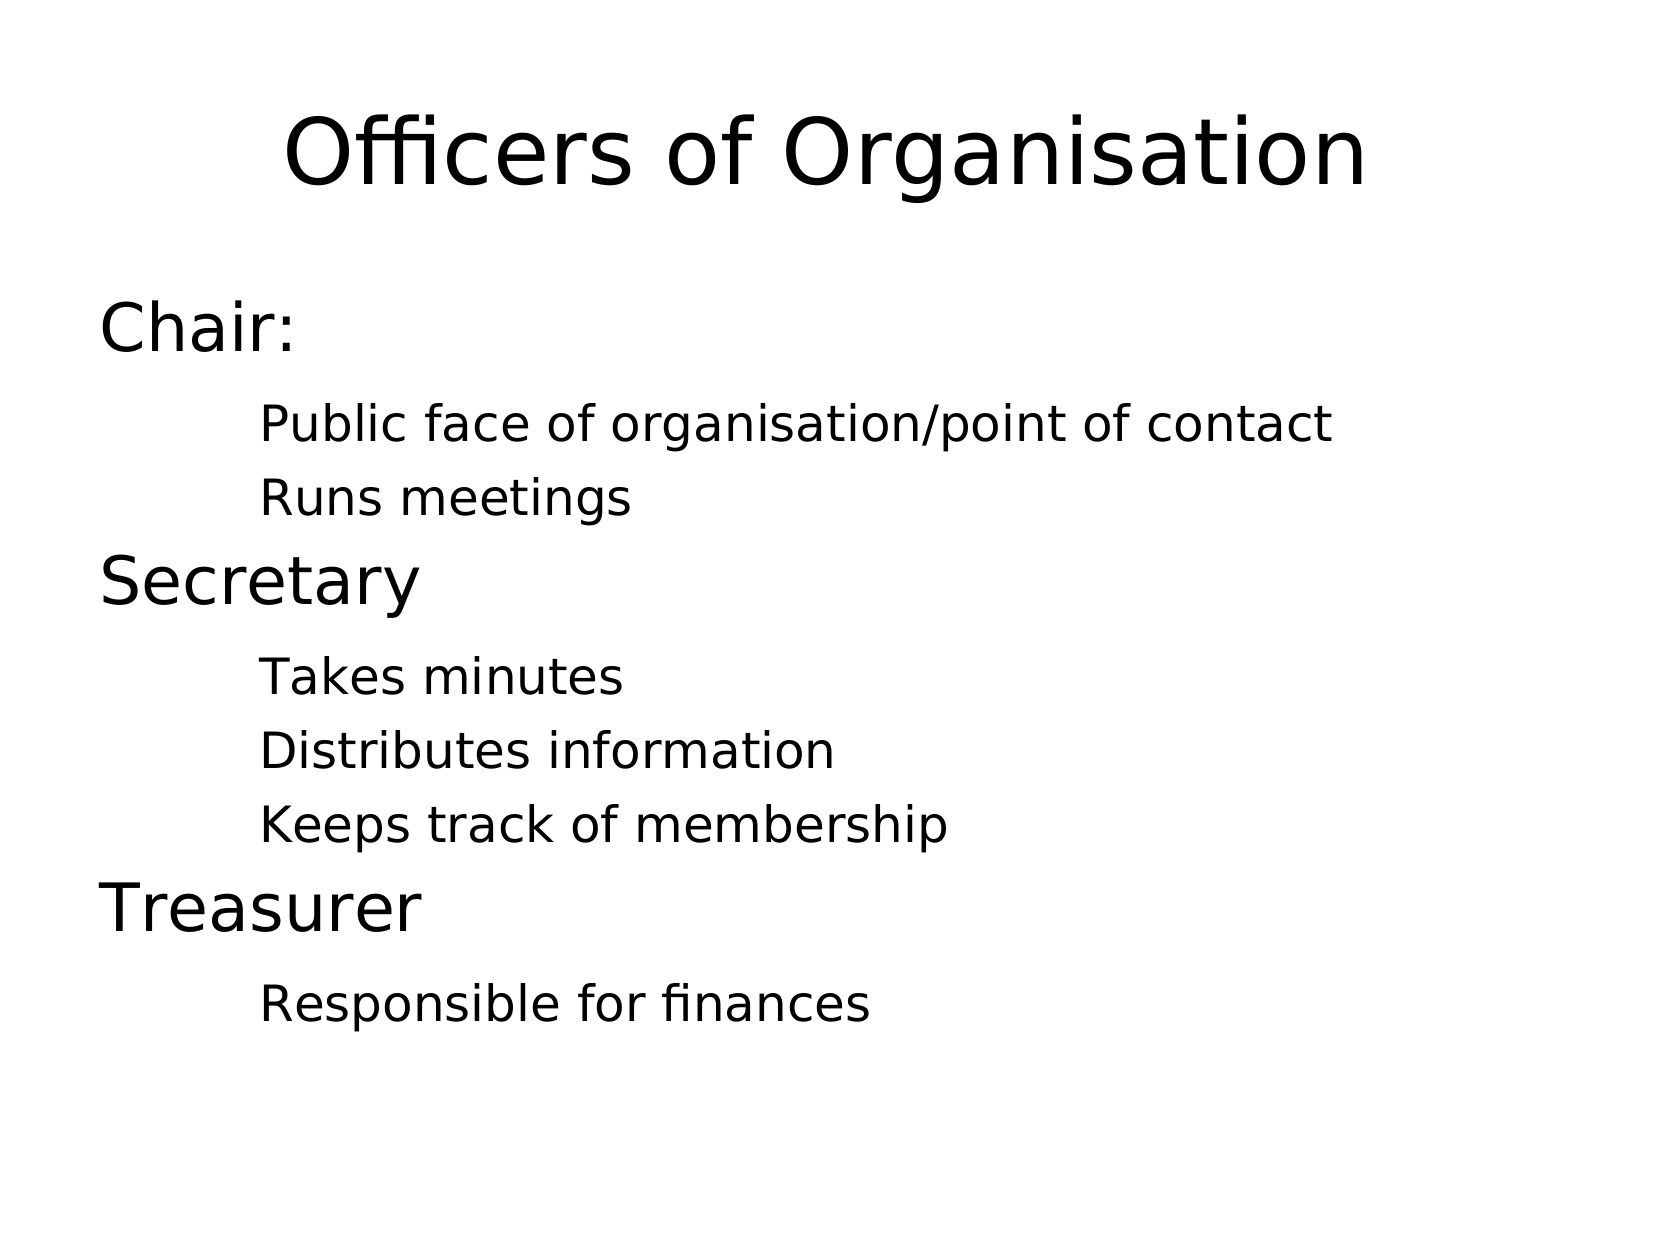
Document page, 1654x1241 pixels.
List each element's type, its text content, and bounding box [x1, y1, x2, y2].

title Officers of Organisation [82, 56, 1571, 250]
list Chair: Public face of organisation/point of contact Runs meetings Secretary Takes minutes Distributes information Keeps track of membership Treasurer Responsible for finances [82, 290, 1571, 1094]
